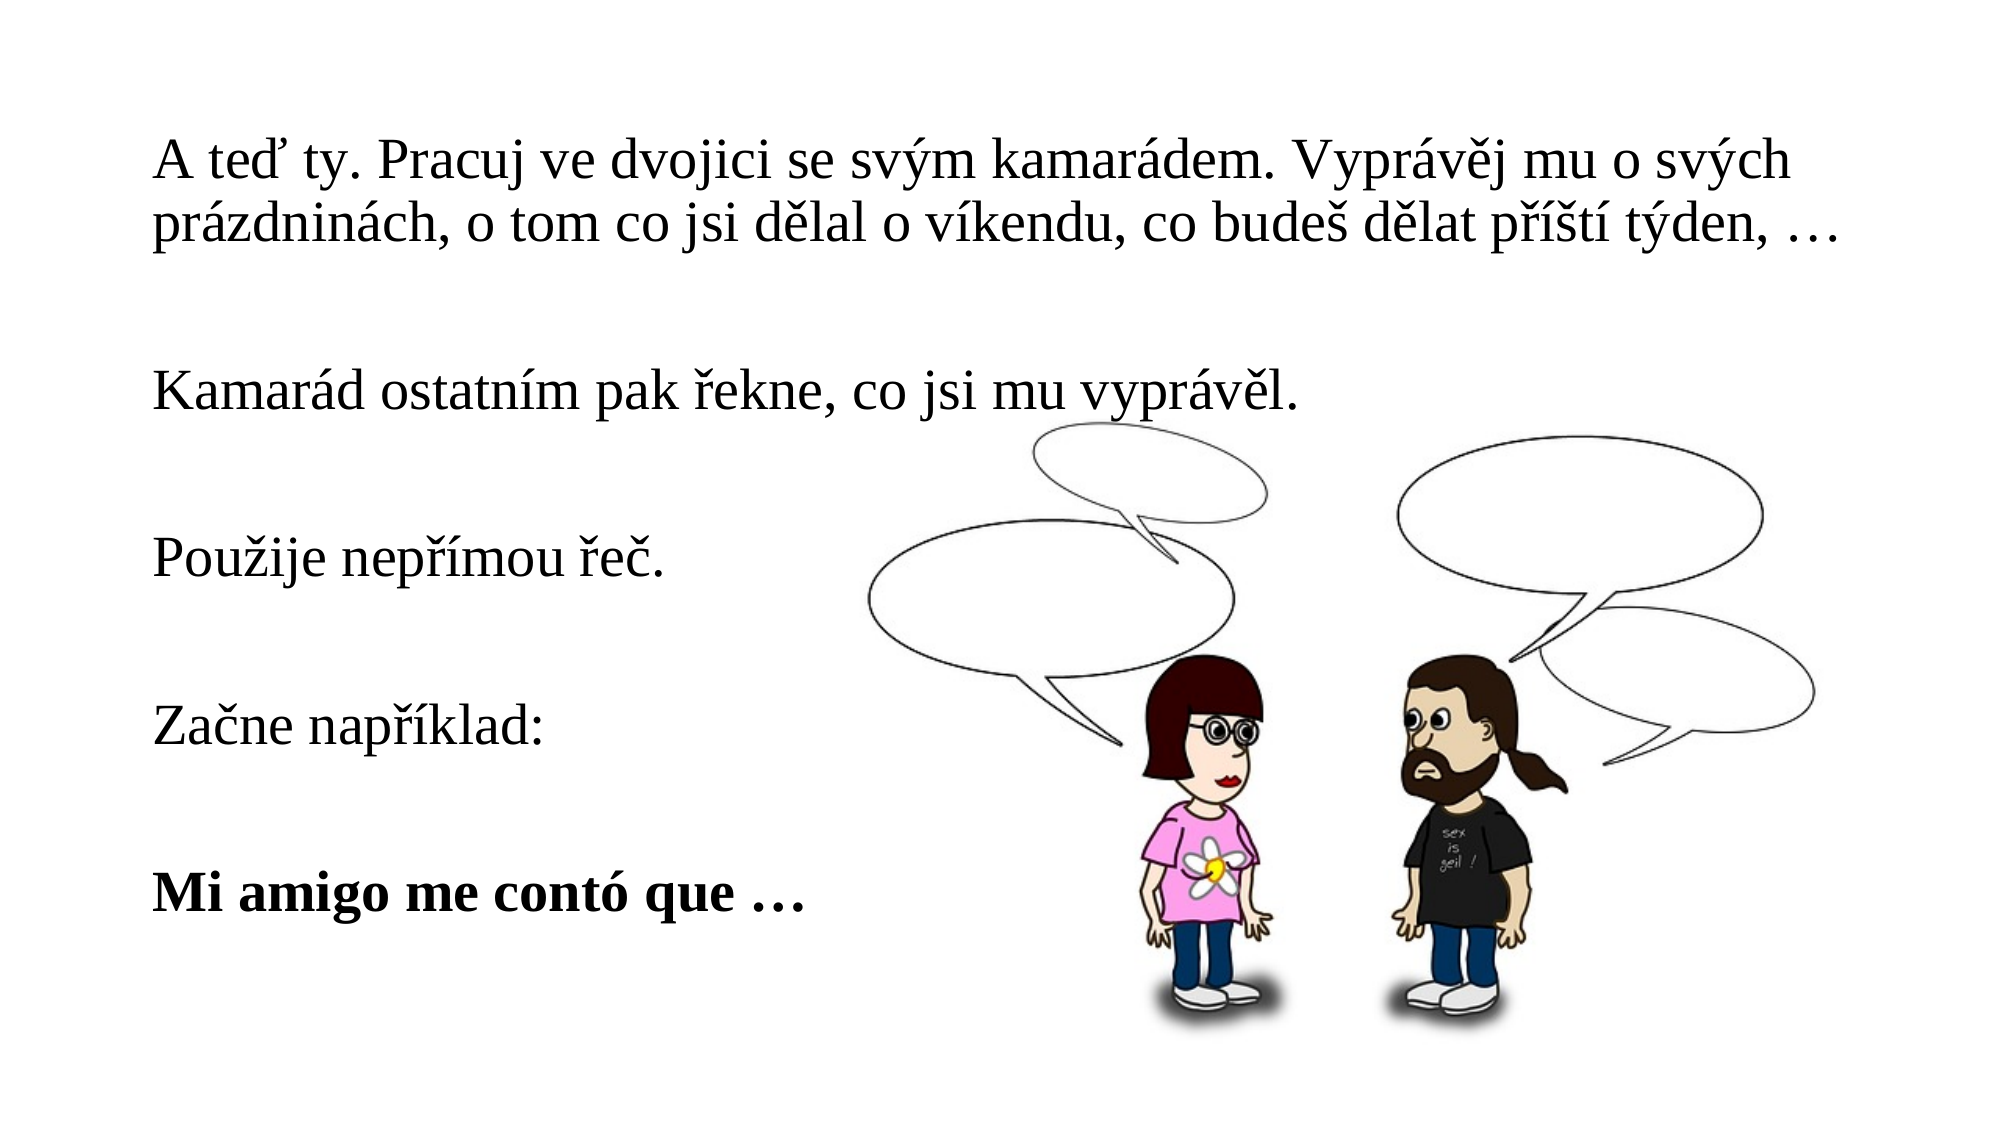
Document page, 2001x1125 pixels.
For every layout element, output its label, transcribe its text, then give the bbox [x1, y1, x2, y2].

list A teď ty. Pracuj ve dvojici se svým kamarádem. Vyprávěj mu o svých prázdninách, o tom co jsi dělal o víkendu, co budeš dělat příští týden, … Kamarád ostatním pak řekne, co jsi mu vyprávěl. Použije nepřímou řeč. Začne například: Mi amigo me contó que … [137, 30, 1863, 1125]
